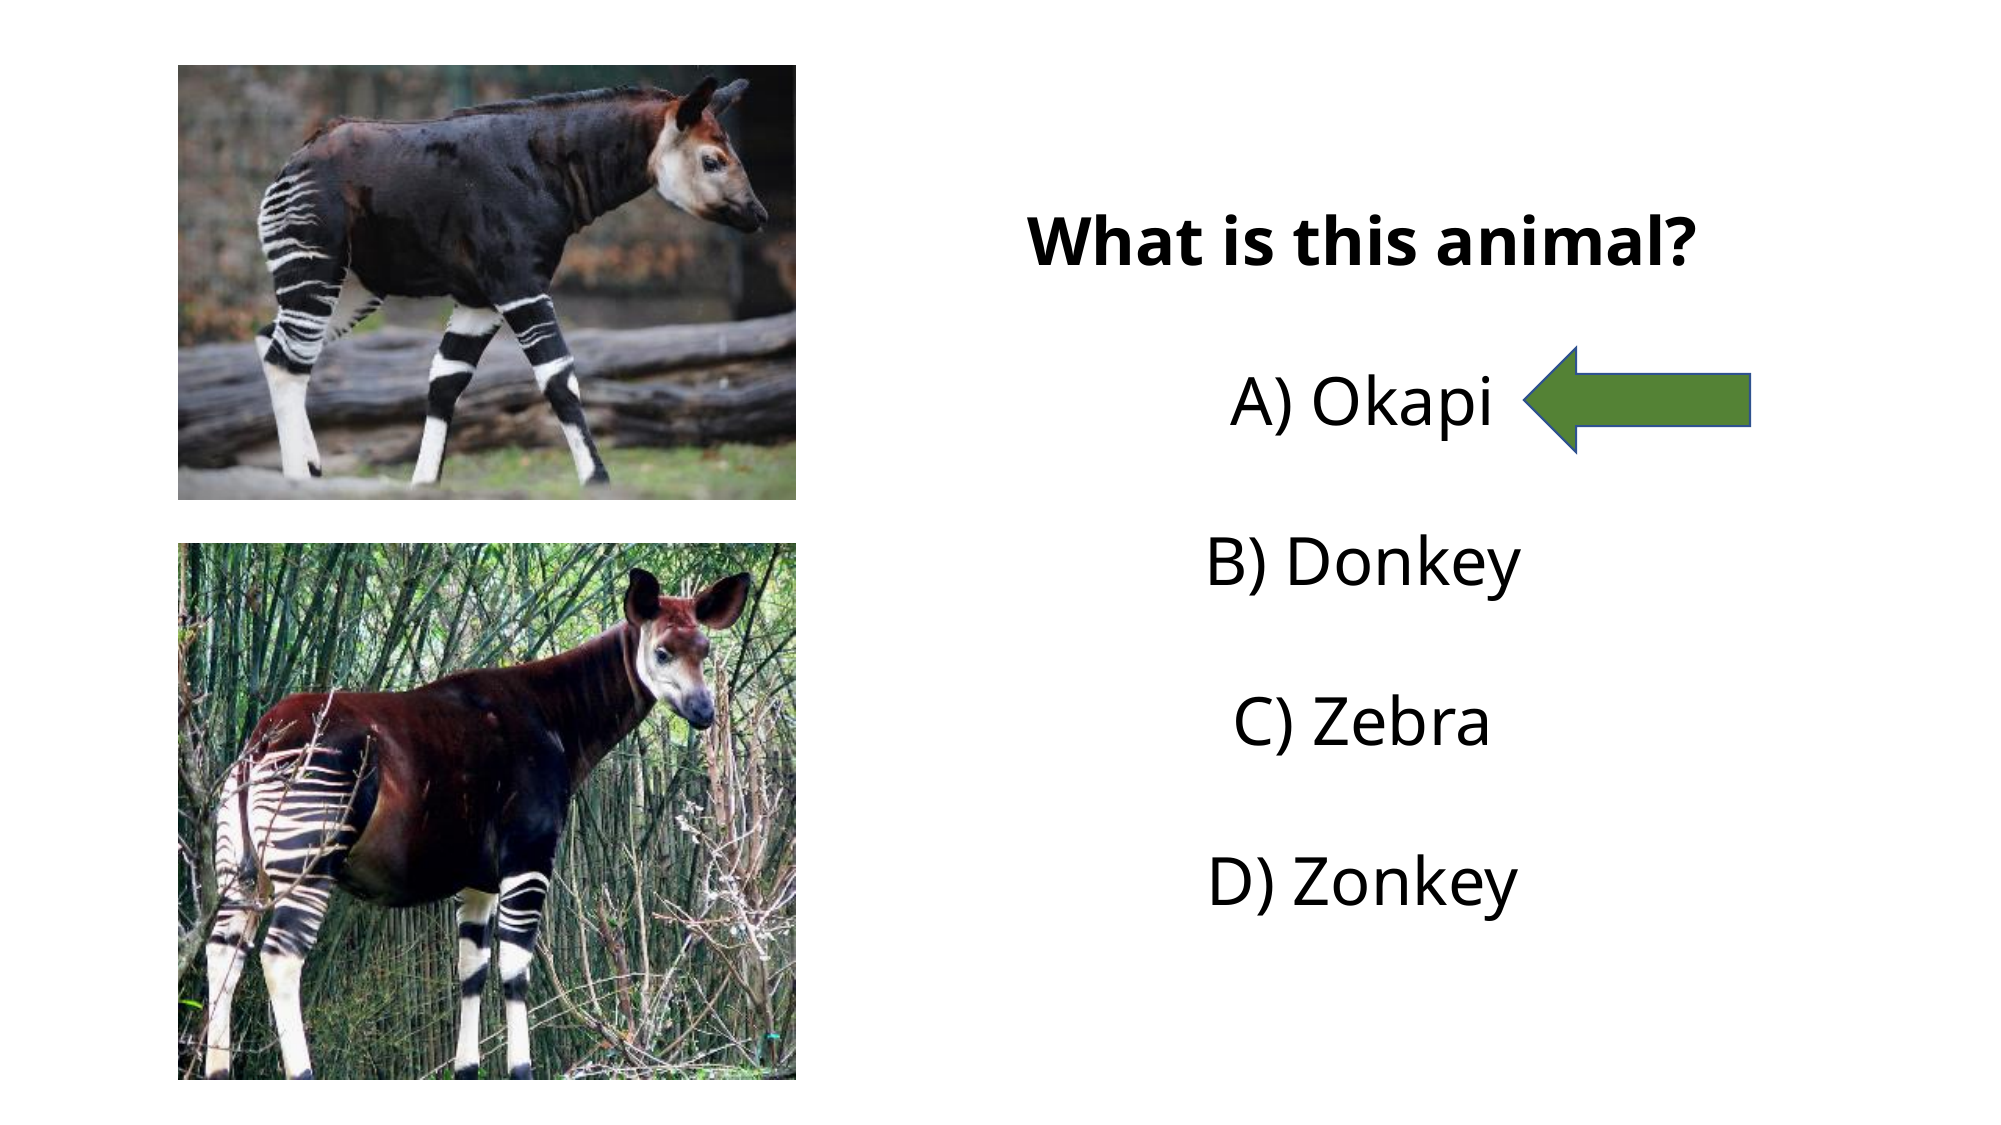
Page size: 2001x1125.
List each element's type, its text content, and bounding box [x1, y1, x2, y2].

text_box What is this animal? Okapi B) Donkey C) Zebra D) Zonkey [904, 191, 1822, 934]
picture [178, 543, 796, 1080]
text_box [1523, 347, 1750, 453]
picture [178, 65, 796, 500]
